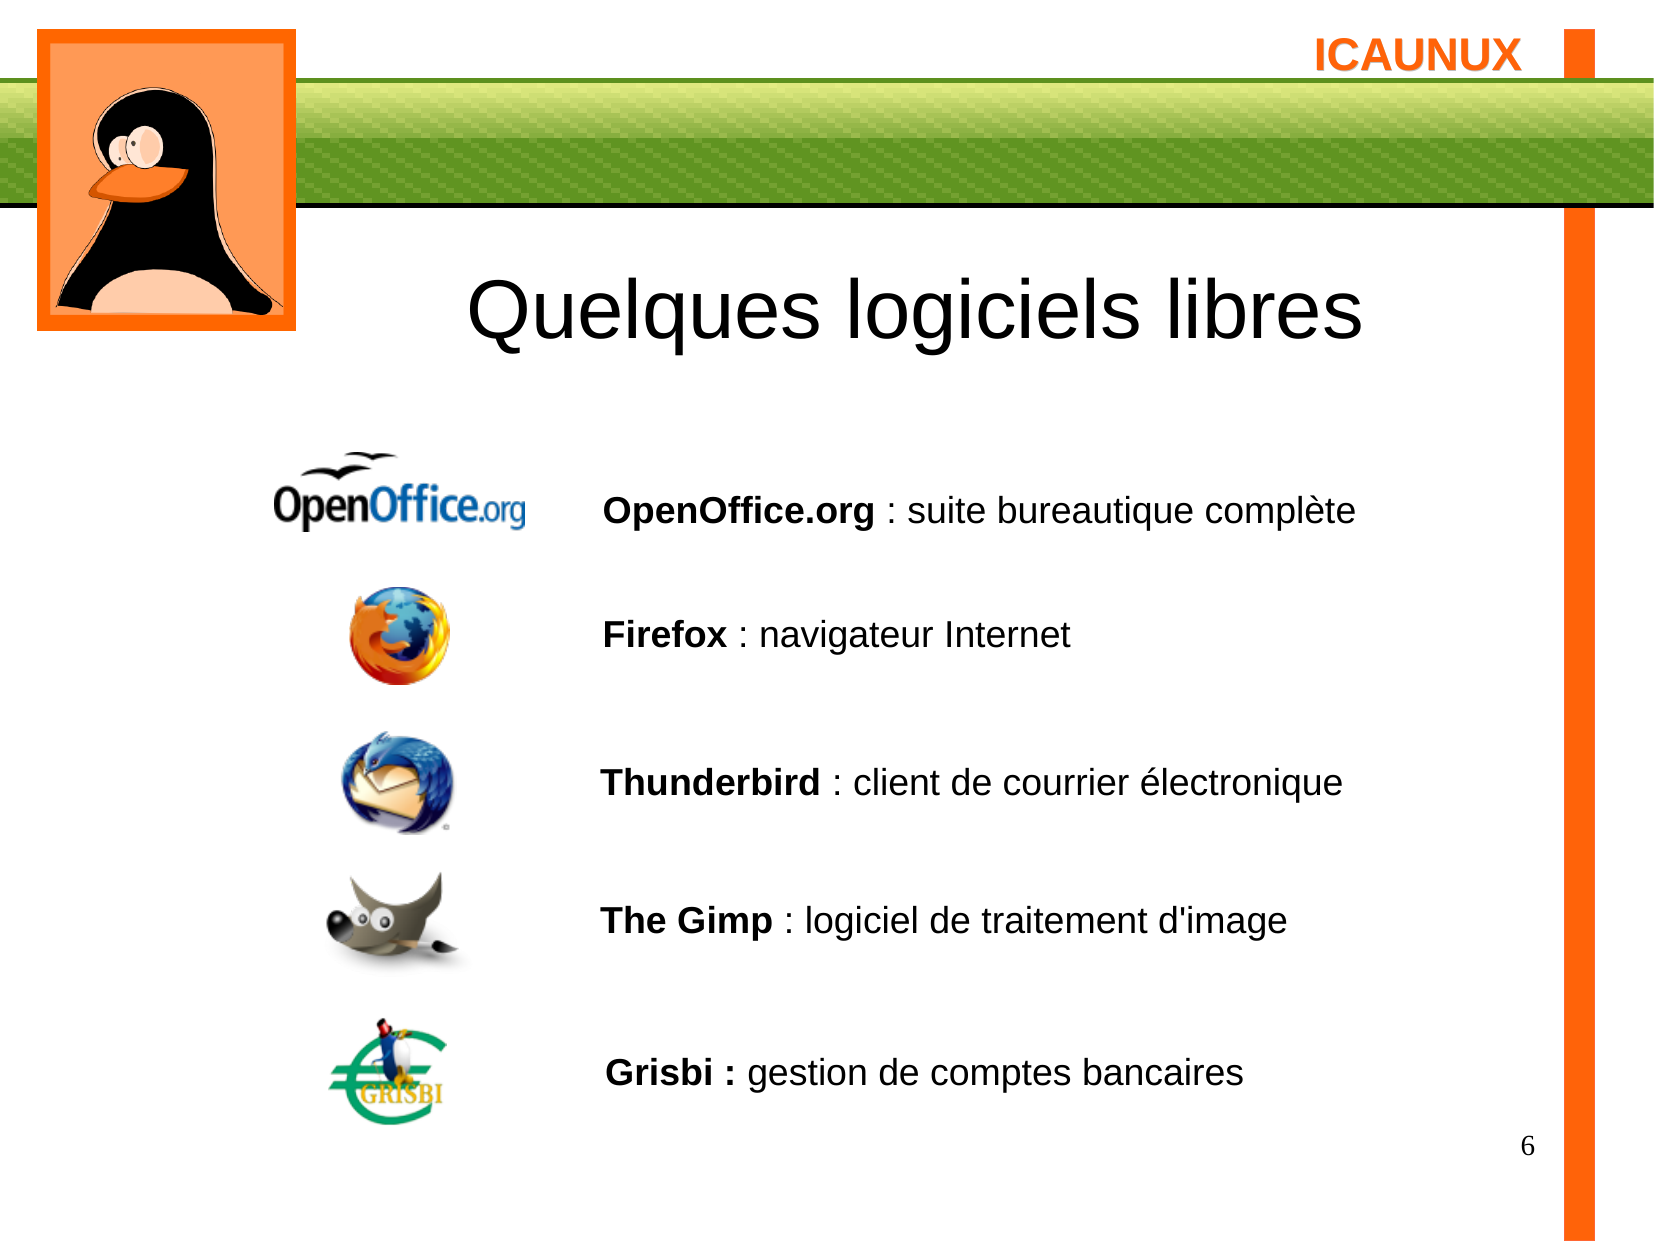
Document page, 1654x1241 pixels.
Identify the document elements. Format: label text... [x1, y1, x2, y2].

text_box Grisbi : gestion de comptes bancaires [590, 1044, 1418, 1103]
picture [349, 587, 450, 685]
picture [274, 452, 525, 532]
picture [319, 868, 476, 983]
picture [328, 1012, 447, 1130]
text_box Thunderbird : client de courrier électronique [585, 754, 1359, 813]
text_box The Gimp : logiciel de traitement d'image [585, 892, 1413, 951]
text_box OpenOffice.org : suite bureautique complète [587, 482, 1372, 541]
title Quelques logiciels libres [324, 236, 1506, 385]
picture [338, 730, 457, 835]
picture [0, 29, 1654, 331]
text_box Firefox : navigateur Internet [587, 606, 1087, 665]
